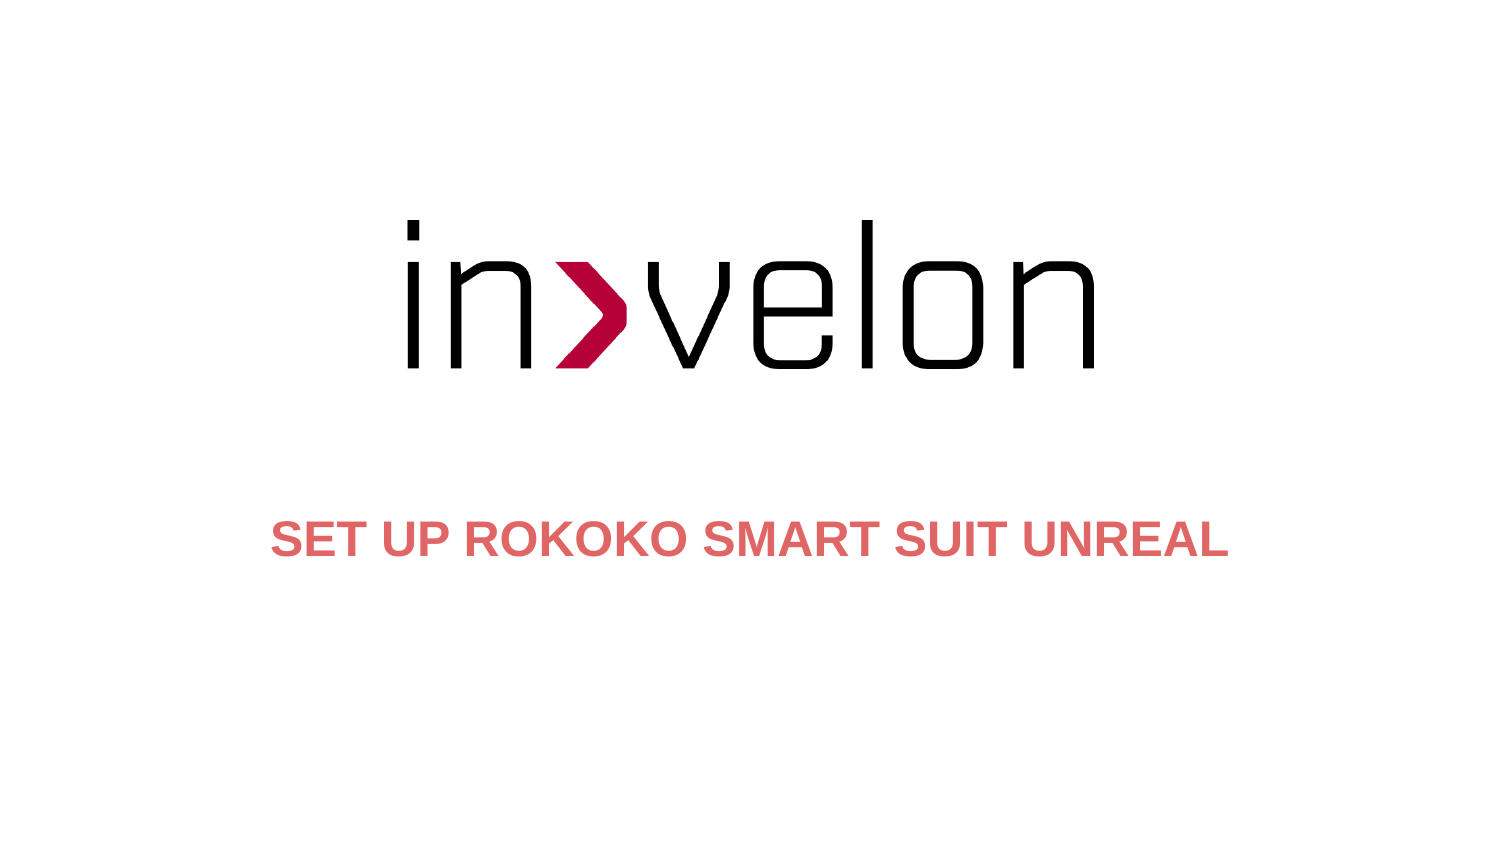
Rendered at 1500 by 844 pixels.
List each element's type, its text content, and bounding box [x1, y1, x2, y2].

picture [335, 146, 1165, 465]
title SET UP ROKOKO SMART SUIT UNREAL [255, 489, 1245, 582]
